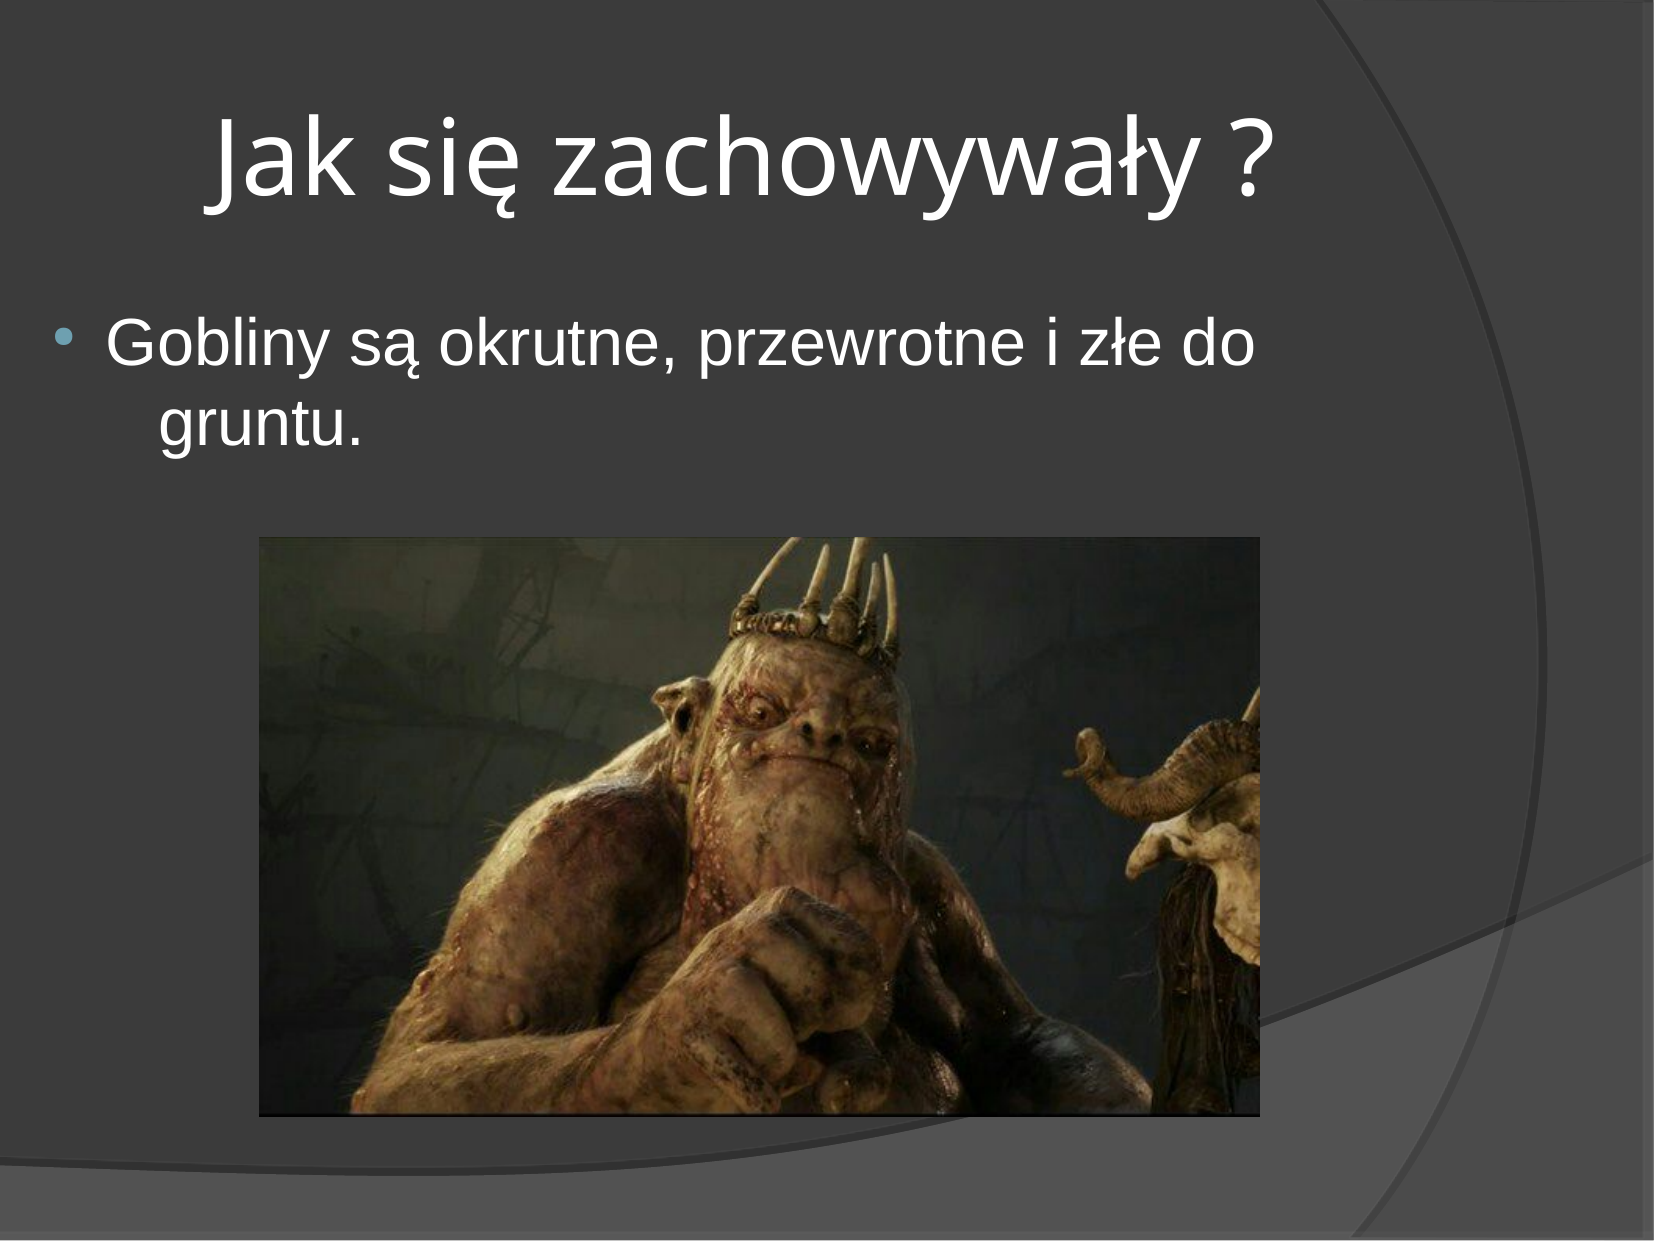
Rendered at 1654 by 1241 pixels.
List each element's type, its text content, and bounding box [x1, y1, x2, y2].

picture [259, 537, 1260, 1118]
list Gobliny są okrutne, przewrotne i złe do gruntu. [0, 290, 1489, 1109]
title Jak się zachowywały ? [0, 49, 1489, 257]
